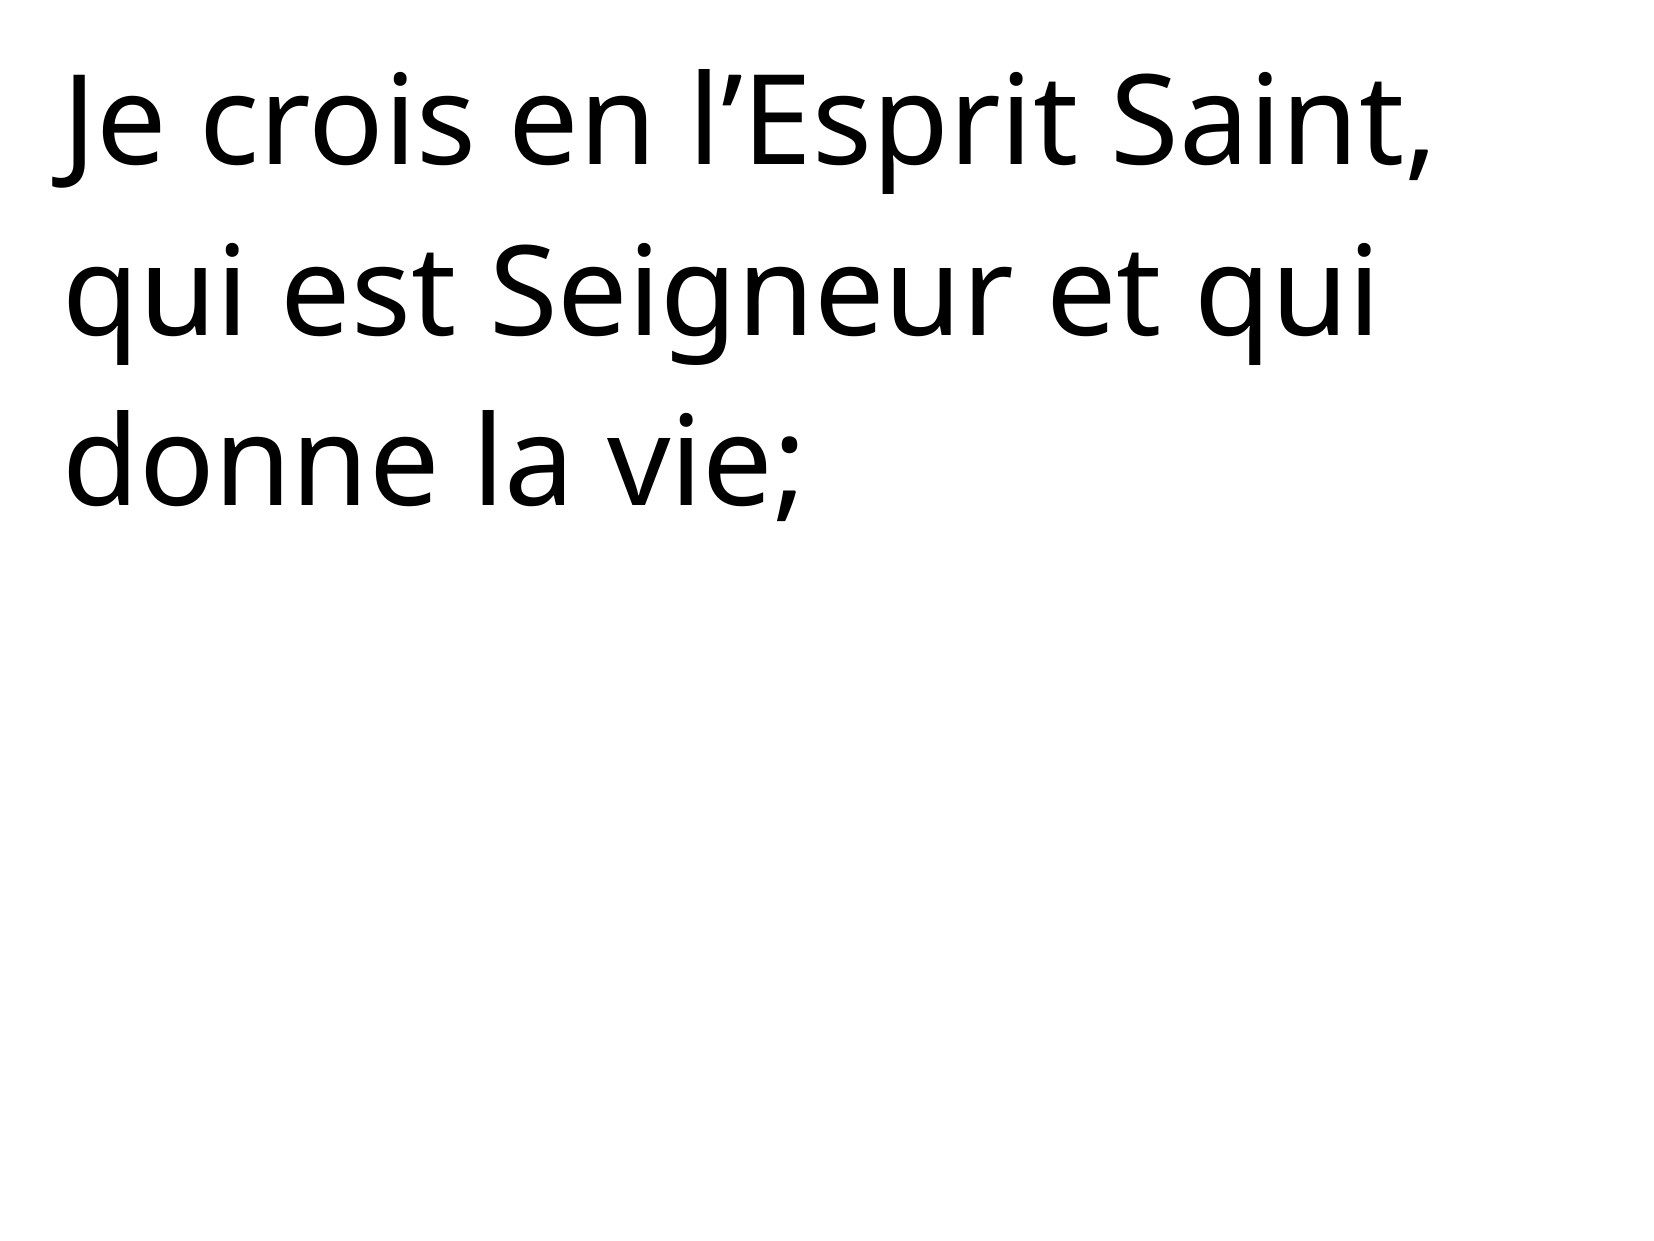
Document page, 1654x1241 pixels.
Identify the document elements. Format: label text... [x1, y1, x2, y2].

text_box Je crois en l’Esprit Saint, qui est Seigneur et qui donne la vie; [47, 23, 1465, 1046]
